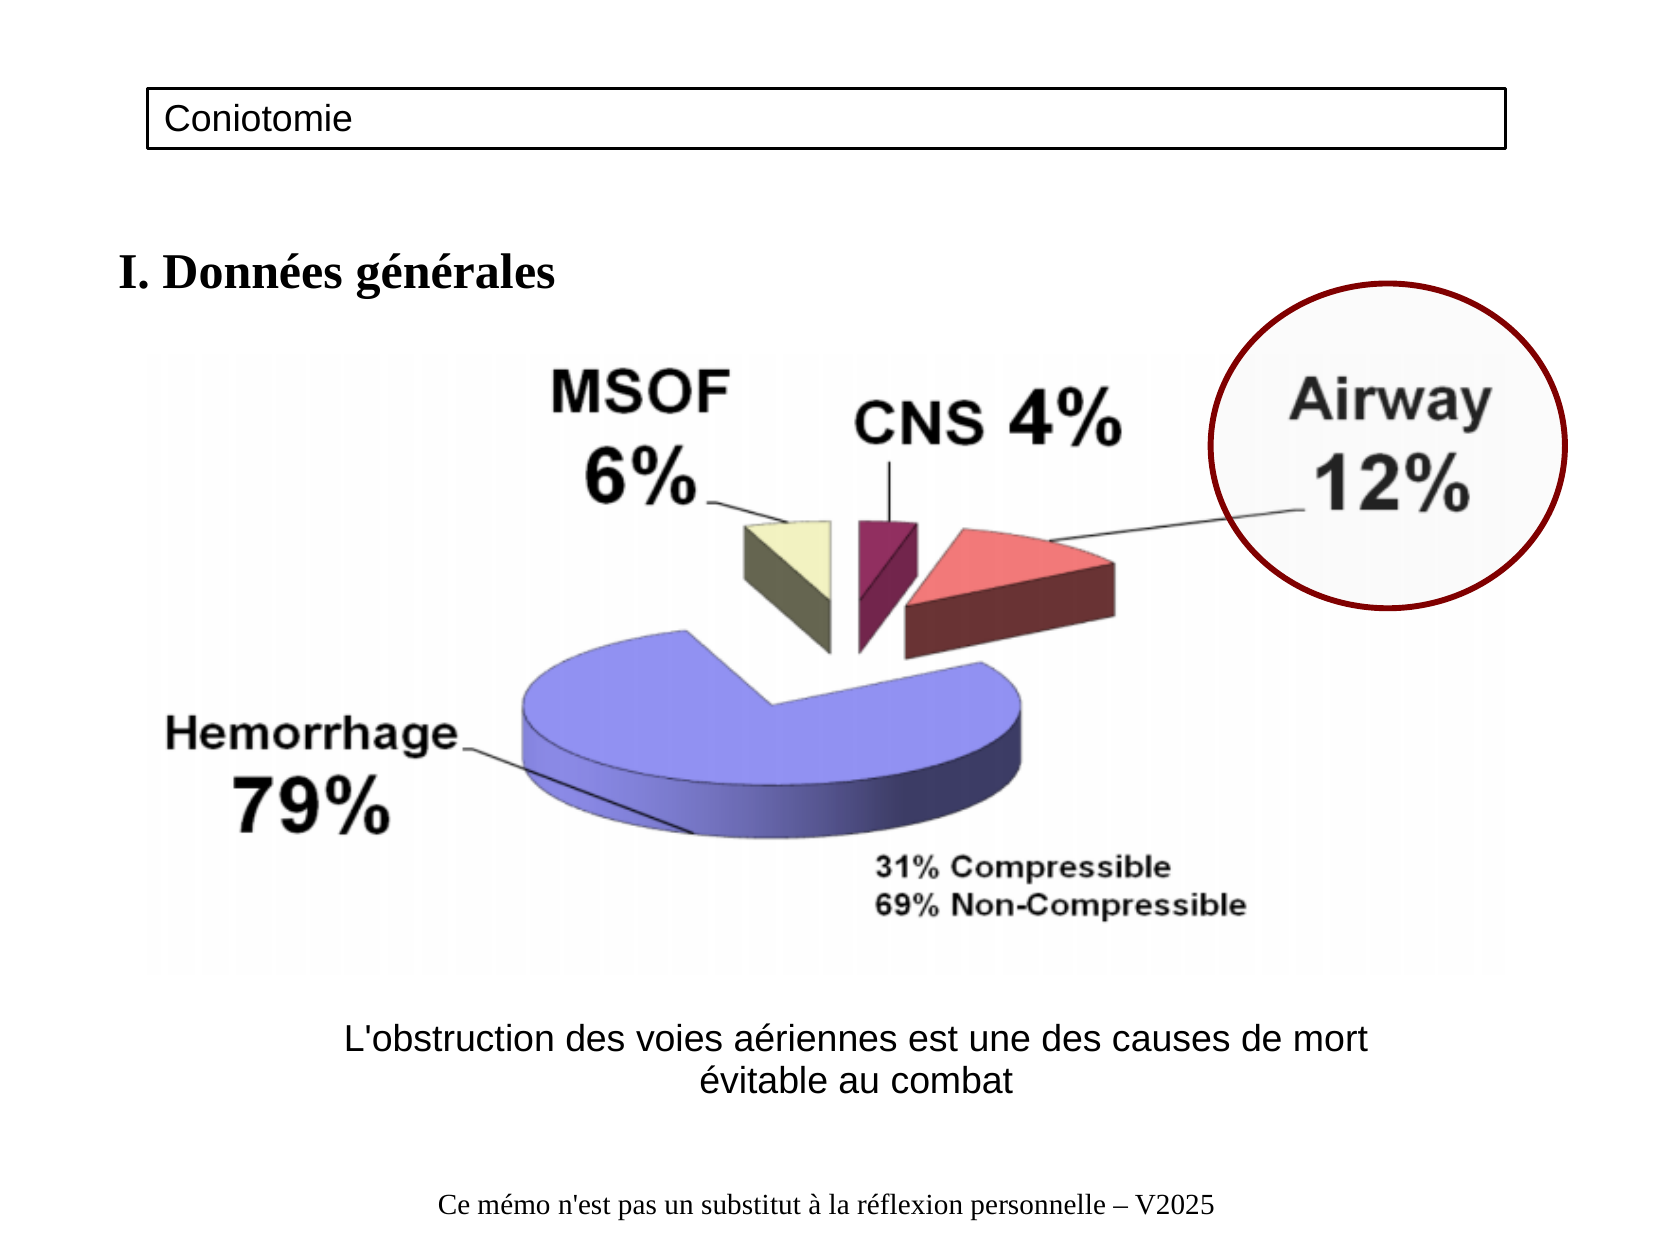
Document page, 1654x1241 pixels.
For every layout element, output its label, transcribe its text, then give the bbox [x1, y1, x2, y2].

picture [147, 354, 1506, 975]
text_box Coniotomie [147, 88, 1506, 149]
text_box L'obstruction des voies aériennes est une des causes de mort évitable au combat [265, 975, 1447, 1117]
text_box Ce mémo n'est pas un substitut à la réflexion personnelle – V2025 [0, 1181, 1654, 1239]
text_box [1210, 283, 1565, 609]
text_box I. Données générales [103, 236, 1518, 308]
